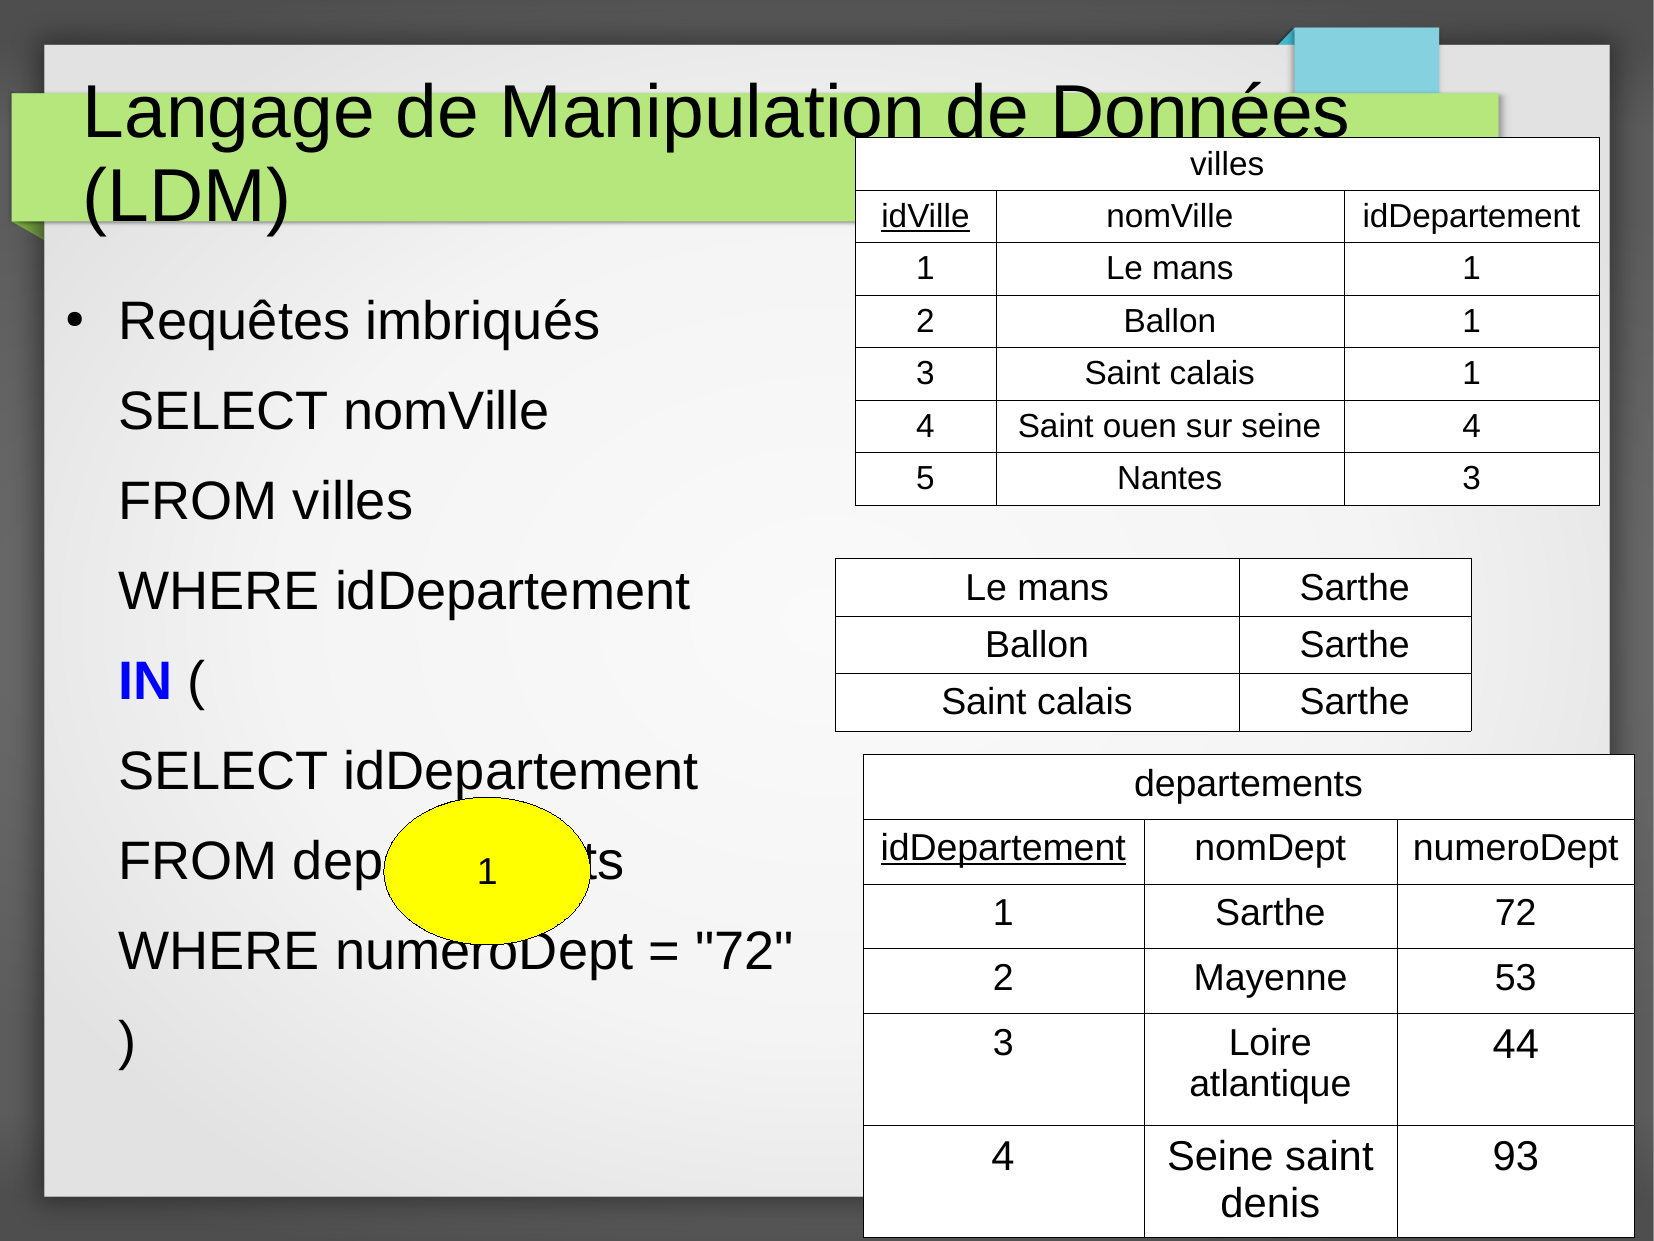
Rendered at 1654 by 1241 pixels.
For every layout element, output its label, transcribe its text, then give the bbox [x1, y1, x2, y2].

table_header Le mans [836, 559, 1239, 616]
table_cell 93 [1398, 1126, 1634, 1237]
table_cell Sarthe [1240, 674, 1471, 731]
table_cell idDepartement [864, 820, 1144, 884]
table_cell 1 [1345, 348, 1599, 400]
table_cell Sarthe [1240, 617, 1471, 673]
table_cell 53 [1398, 949, 1634, 1013]
table_cell 1 [1345, 296, 1599, 347]
table_cell 1 [856, 243, 996, 295]
table_cell 2 [856, 296, 996, 347]
table_header departements [864, 755, 1634, 819]
table_cell 3 [1345, 453, 1599, 505]
table_cell 4 [856, 401, 996, 452]
table_cell idDepartement [1345, 191, 1599, 242]
table_cell Ballon [997, 296, 1344, 347]
table_cell 3 [864, 1014, 1144, 1125]
list Requêtes imbriqués SELECT nomVille FROM villes WHERE idDepartement IN ( SELECT idDepartement FROM departements WHERE numeroDept = "72" ) [47, 290, 1536, 1109]
table_cell 1 [1345, 243, 1599, 295]
table_cell numeroDept [1398, 820, 1634, 884]
table_cell Saint calais [997, 348, 1344, 400]
table_cell Mayenne [1145, 949, 1397, 1013]
table_cell 3 [856, 348, 996, 400]
table_cell Seine saint denis [1145, 1126, 1397, 1237]
table_header Sarthe [1240, 559, 1471, 616]
table_cell idVille [856, 191, 996, 242]
table_cell nomDept [1145, 820, 1397, 884]
table_cell nomVille [997, 191, 1344, 242]
table_cell 2 [864, 949, 1144, 1013]
table_cell 1 [864, 885, 1144, 948]
table_cell 5 [856, 453, 996, 505]
title Langage de Manipulation de Données (LDM) [82, 49, 1571, 257]
table_cell 4 [1345, 401, 1599, 452]
table_cell Ballon [836, 617, 1239, 673]
table_header villes [856, 138, 1599, 190]
table_cell Saint calais [836, 674, 1239, 731]
table_cell 44 [1398, 1014, 1634, 1125]
table_cell Saint ouen sur seine [997, 401, 1344, 452]
table_cell 4 [864, 1126, 1144, 1237]
table_cell Loire atlantique [1145, 1014, 1397, 1125]
picture [0, 0, 1654, 1241]
table_cell Sarthe [1145, 885, 1397, 948]
table_cell Le mans [997, 243, 1344, 295]
table_cell 72 [1398, 885, 1634, 948]
text_box 1 [383, 797, 591, 945]
table_cell Nantes [997, 453, 1344, 505]
